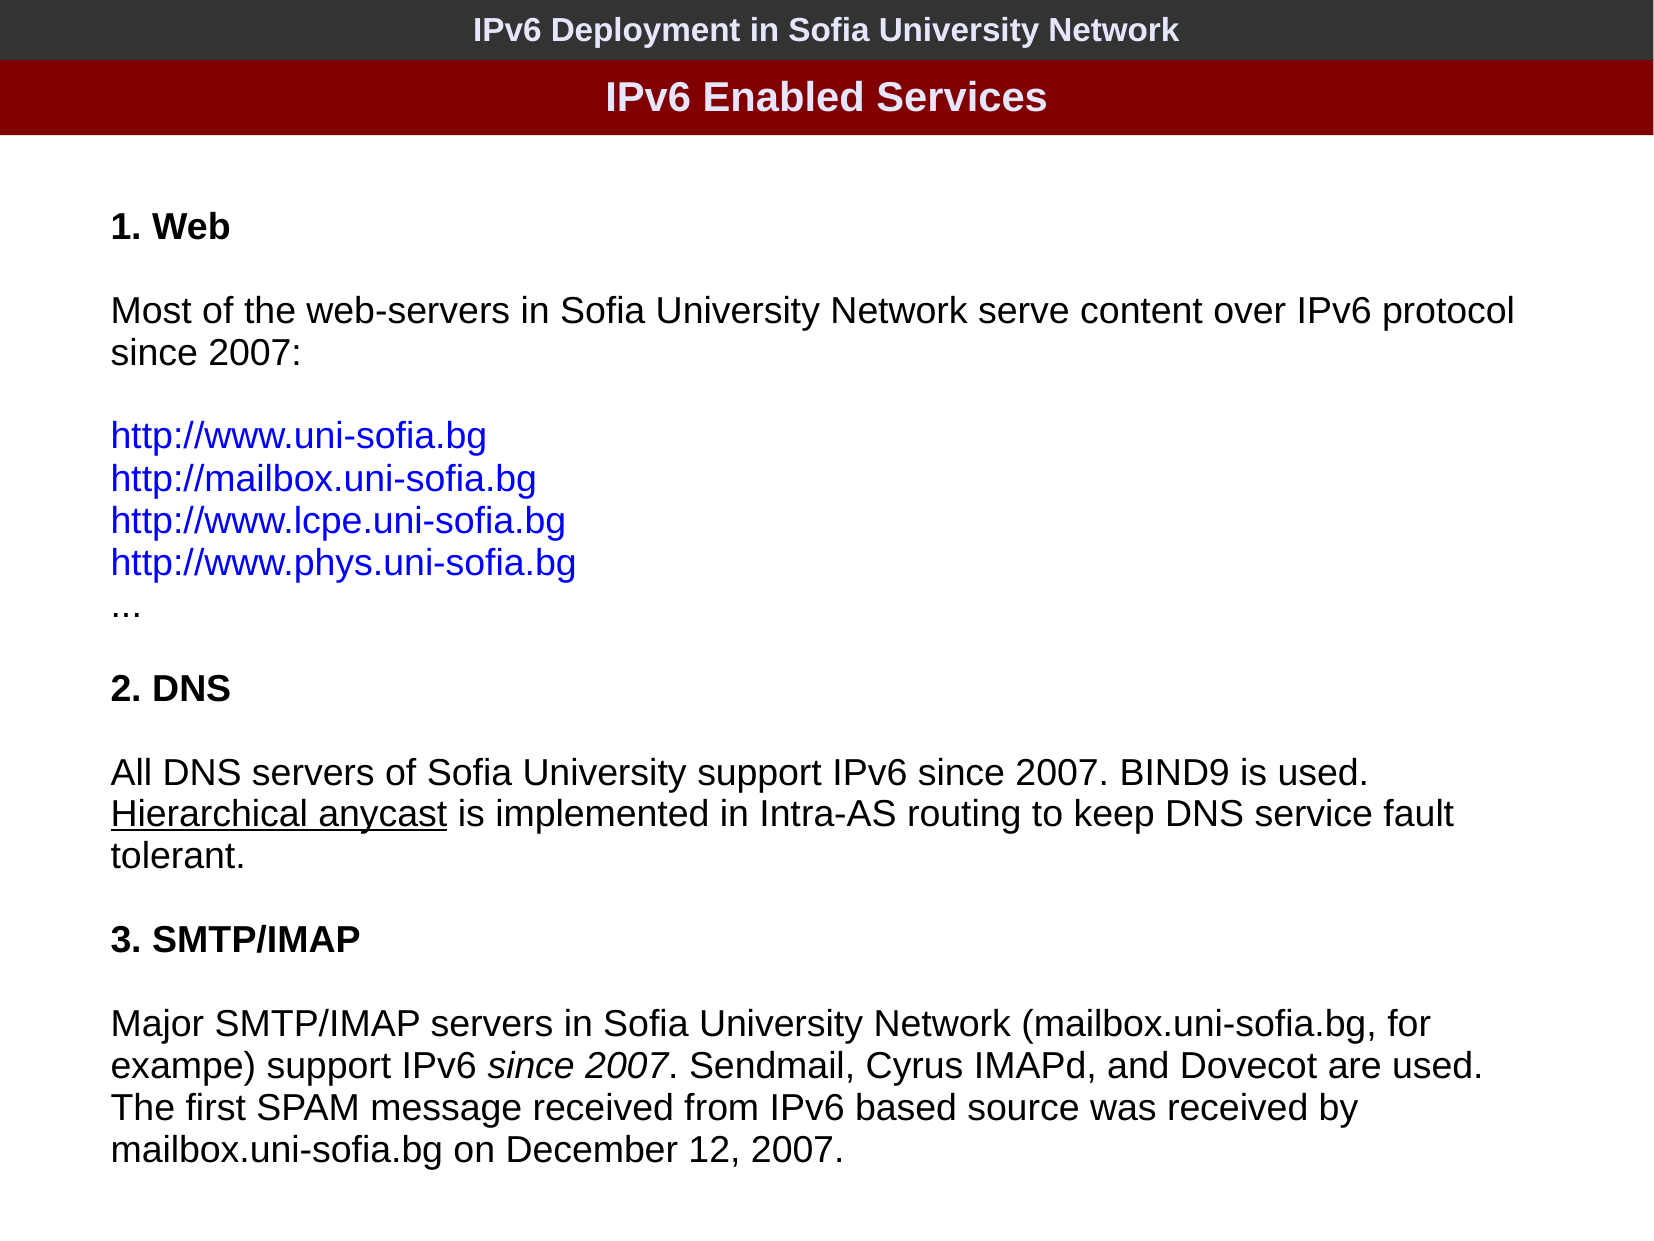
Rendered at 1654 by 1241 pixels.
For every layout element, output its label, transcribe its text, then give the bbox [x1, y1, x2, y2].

text_box 1. Web Most of the web-servers in Sofia University Network serve content over IPv6 protocol since 2007: http://www.uni-sofia.bg http://mailbox.uni-sofia.bg http://www.lcpe.uni-sofia.bg http://www.phys.uni-sofia.bg ... 2. DNS All DNS servers of Sofia University support IPv6 since 2007. BIND9 is used. Hierarchical anycast is implemented in Intra-AS routing to keep DNS service fault tolerant. 3. SMTP/IMAP Major SMTP/IMAP servers in Sofia University Network (mailbox.uni-sofia.bg, for exampe) support IPv6 since 2007. Sendmail, Cyrus IMAPd, and Dovecot are used. The first SPAM message received from IPv6 based source was received by mailbox.uni-sofia.bg on December 12, 2007. [95, 197, 1551, 1173]
text_box IPv6 Deployment in Sofia University Network [0, 0, 1654, 61]
text_box IPv6 Enabled Services [0, 61, 1654, 136]
